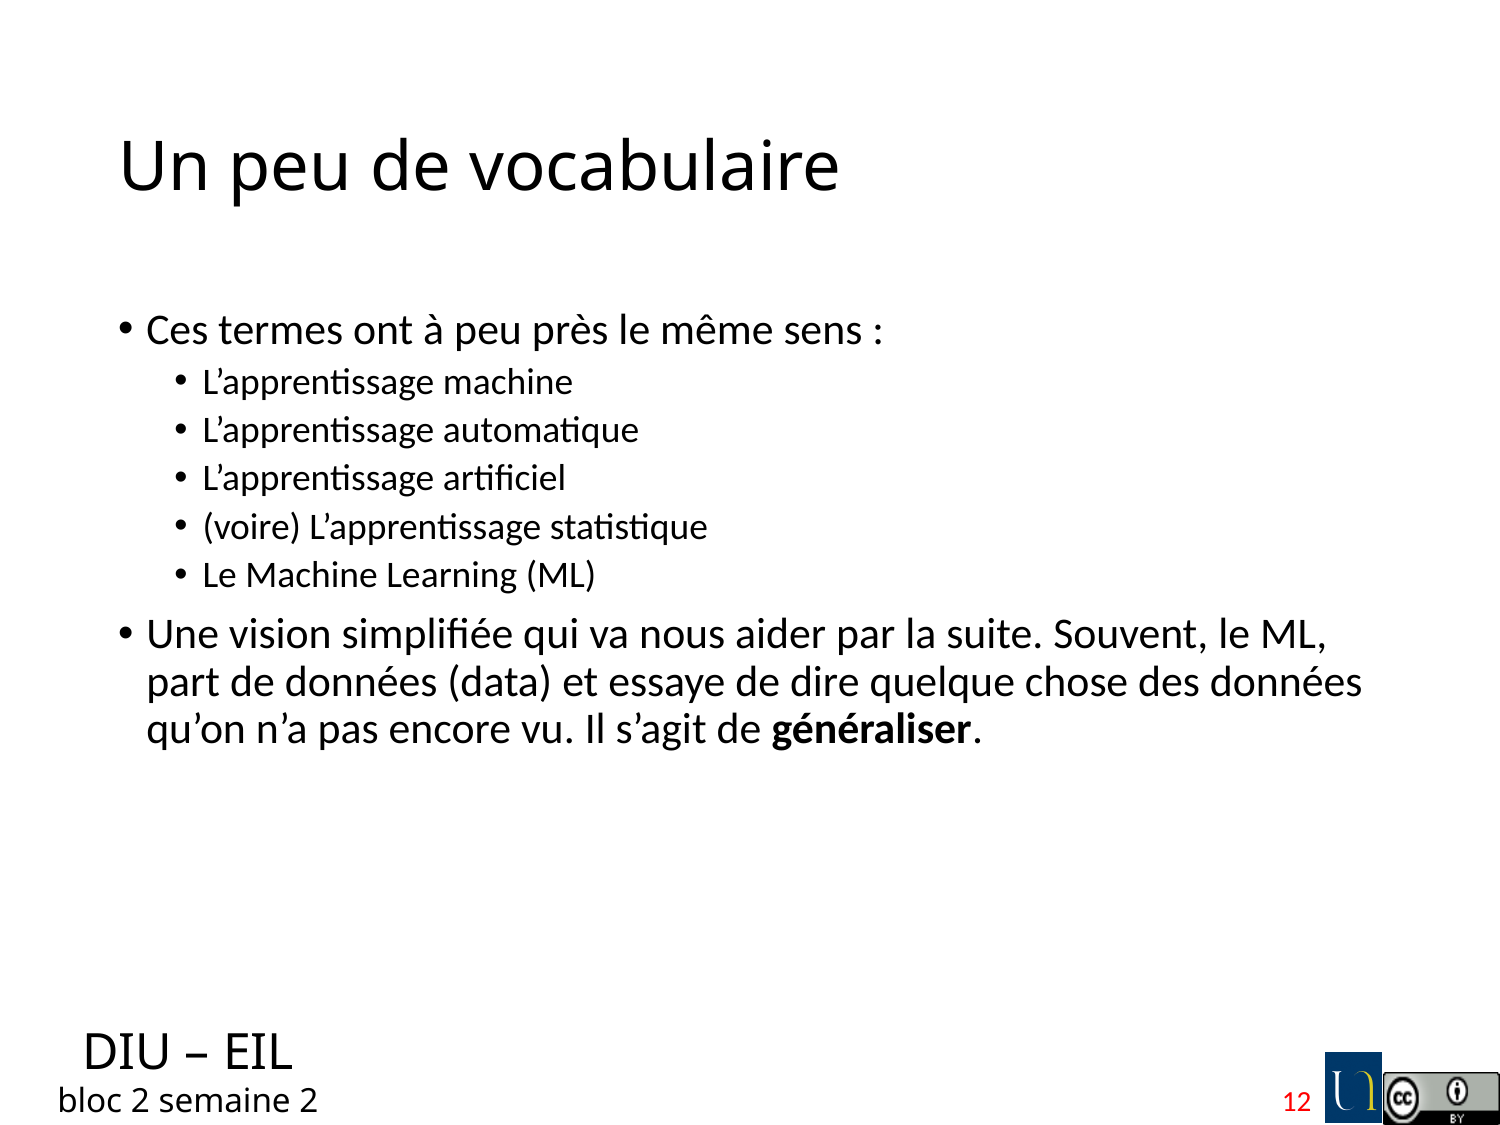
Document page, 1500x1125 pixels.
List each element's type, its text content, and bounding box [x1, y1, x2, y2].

picture [1325, 1052, 1382, 1123]
list Ces termes ont à peu près le même sens : L’apprentissage machine L’apprentissage automatique L’apprentissage artificiel (voire) L’apprentissage statistique Le Machine Learning (ML) Une vision simplifiée qui va nous aider par la suite. Souvent, le ML, part de données (data) et essaye de dire quelque chose des données qu’on n’a pas encore vu. Il s’agit de généraliser. [103, 299, 1397, 1014]
slide_number <numéro> [1240, 1070, 1327, 1125]
picture [1383, 1072, 1500, 1125]
title Un peu de vocabulaire [103, 59, 1397, 278]
